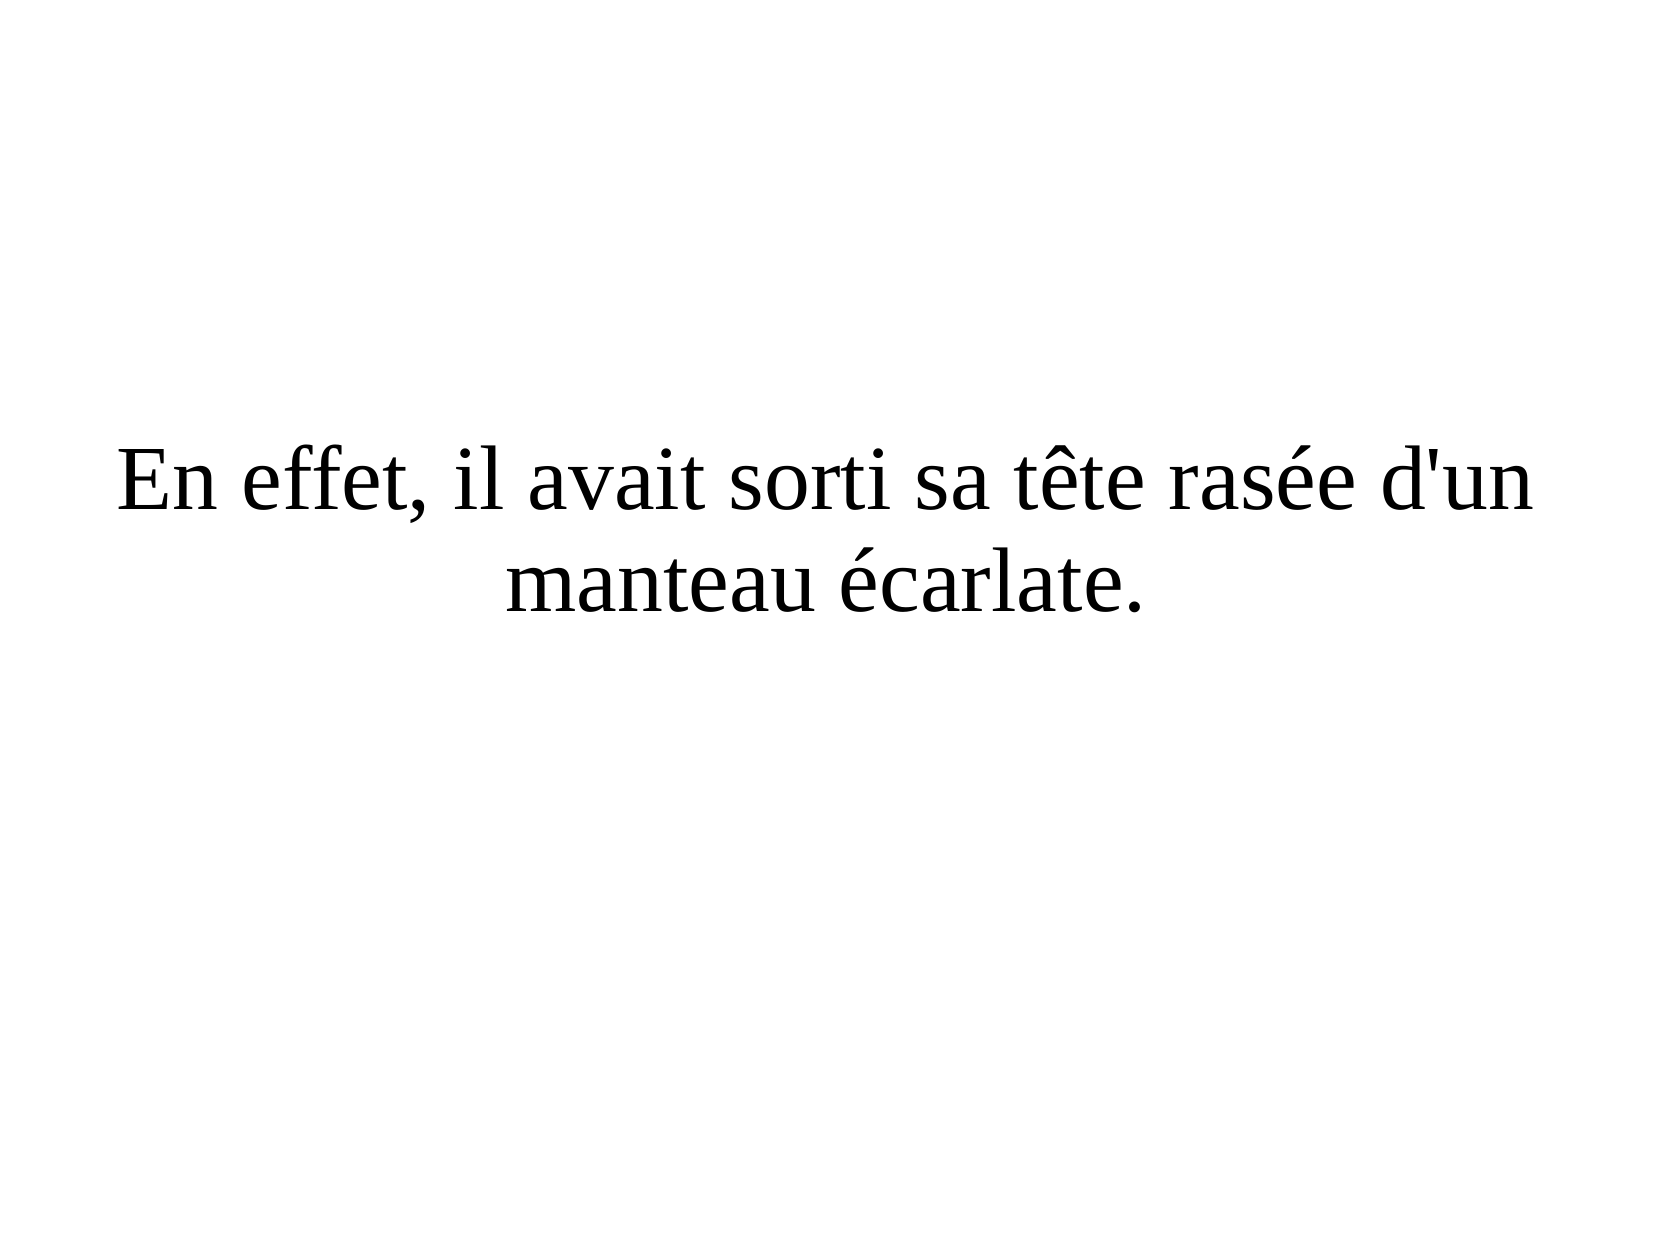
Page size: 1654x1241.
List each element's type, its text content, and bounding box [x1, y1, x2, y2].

subtitle En effet, il avait sorti sa tête rasée d'un manteau écarlate. [82, 49, 1571, 1010]
